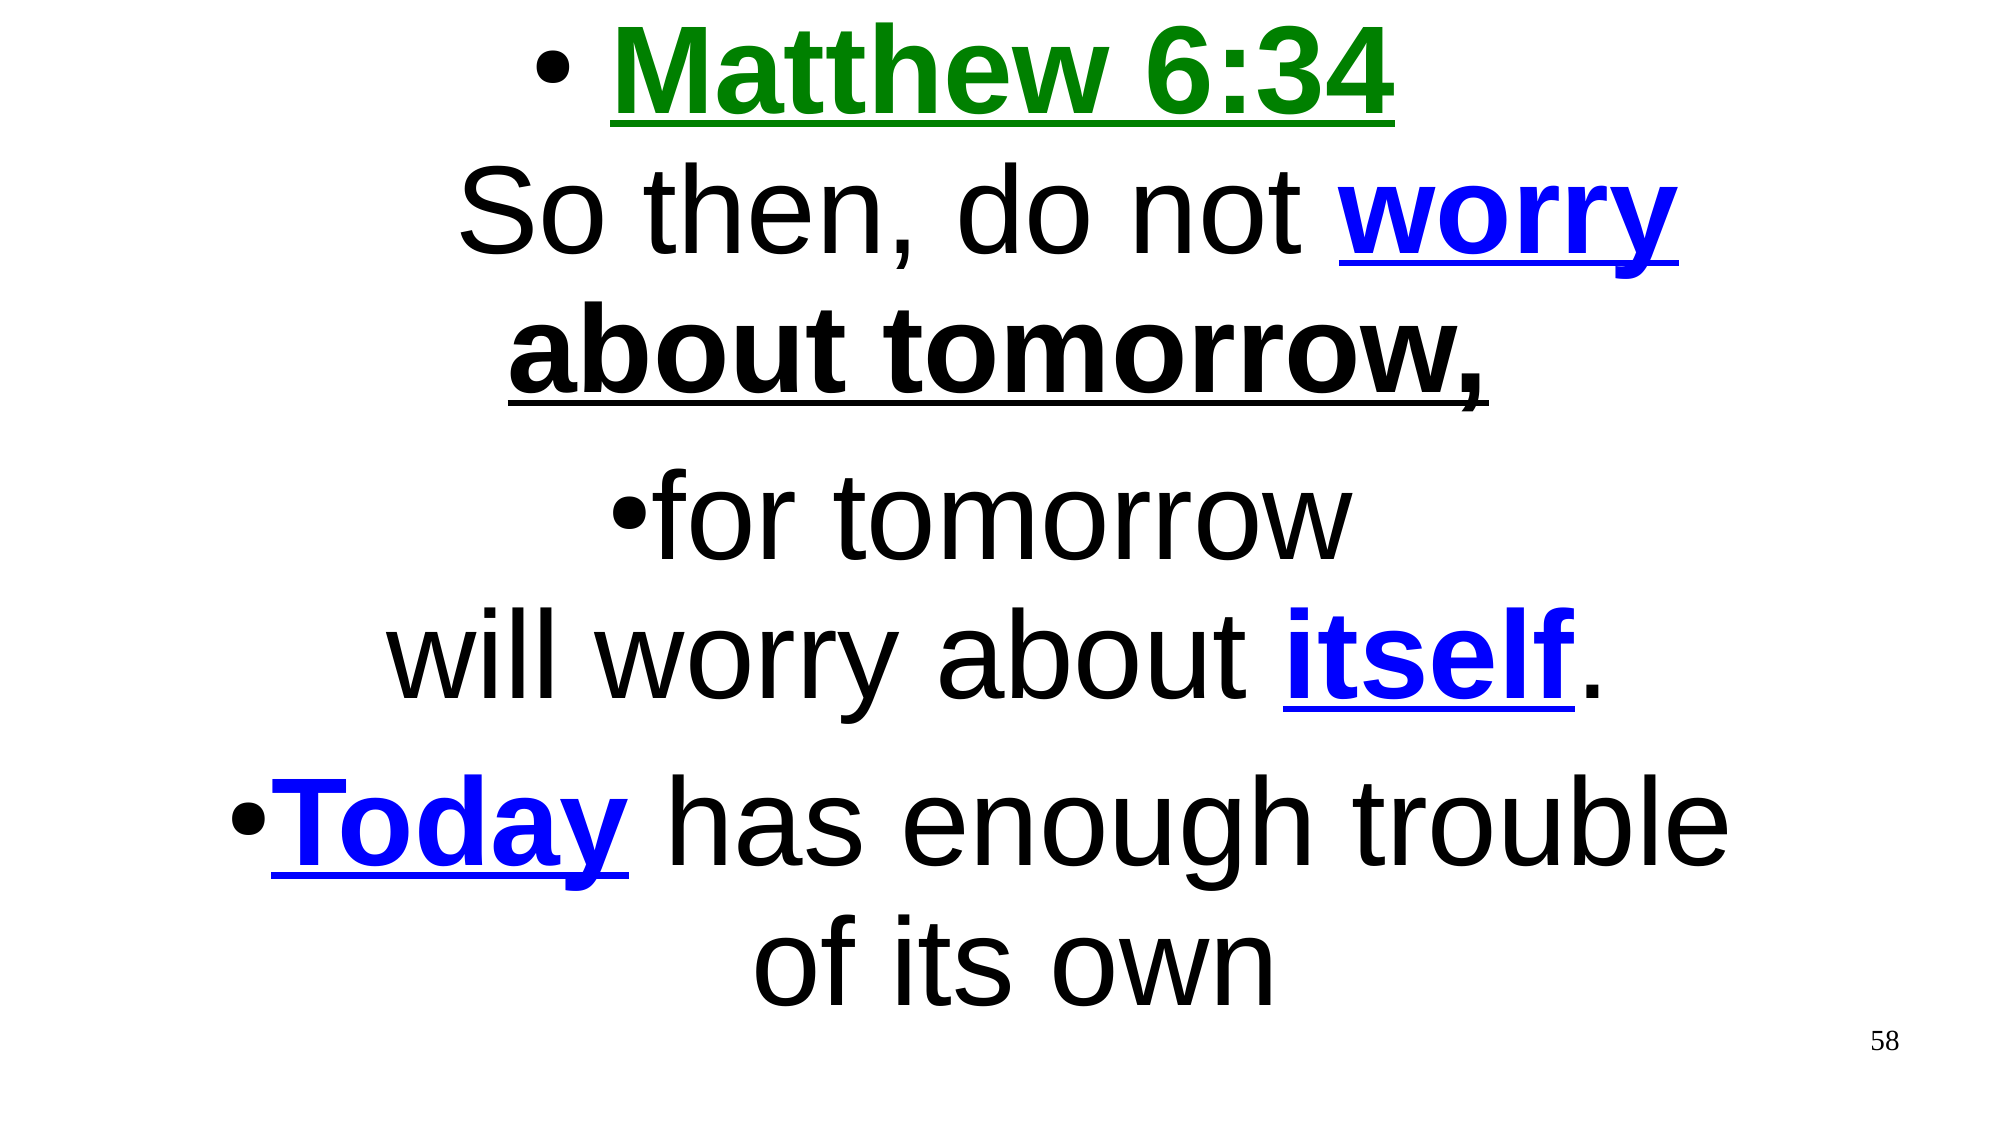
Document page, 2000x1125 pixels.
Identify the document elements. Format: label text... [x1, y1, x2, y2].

list Matthew 6:34 So then, do not worry about tomorrow, for tomorrow will worry about itself. Today has enough trouble of its own [0, 0, 1996, 1123]
